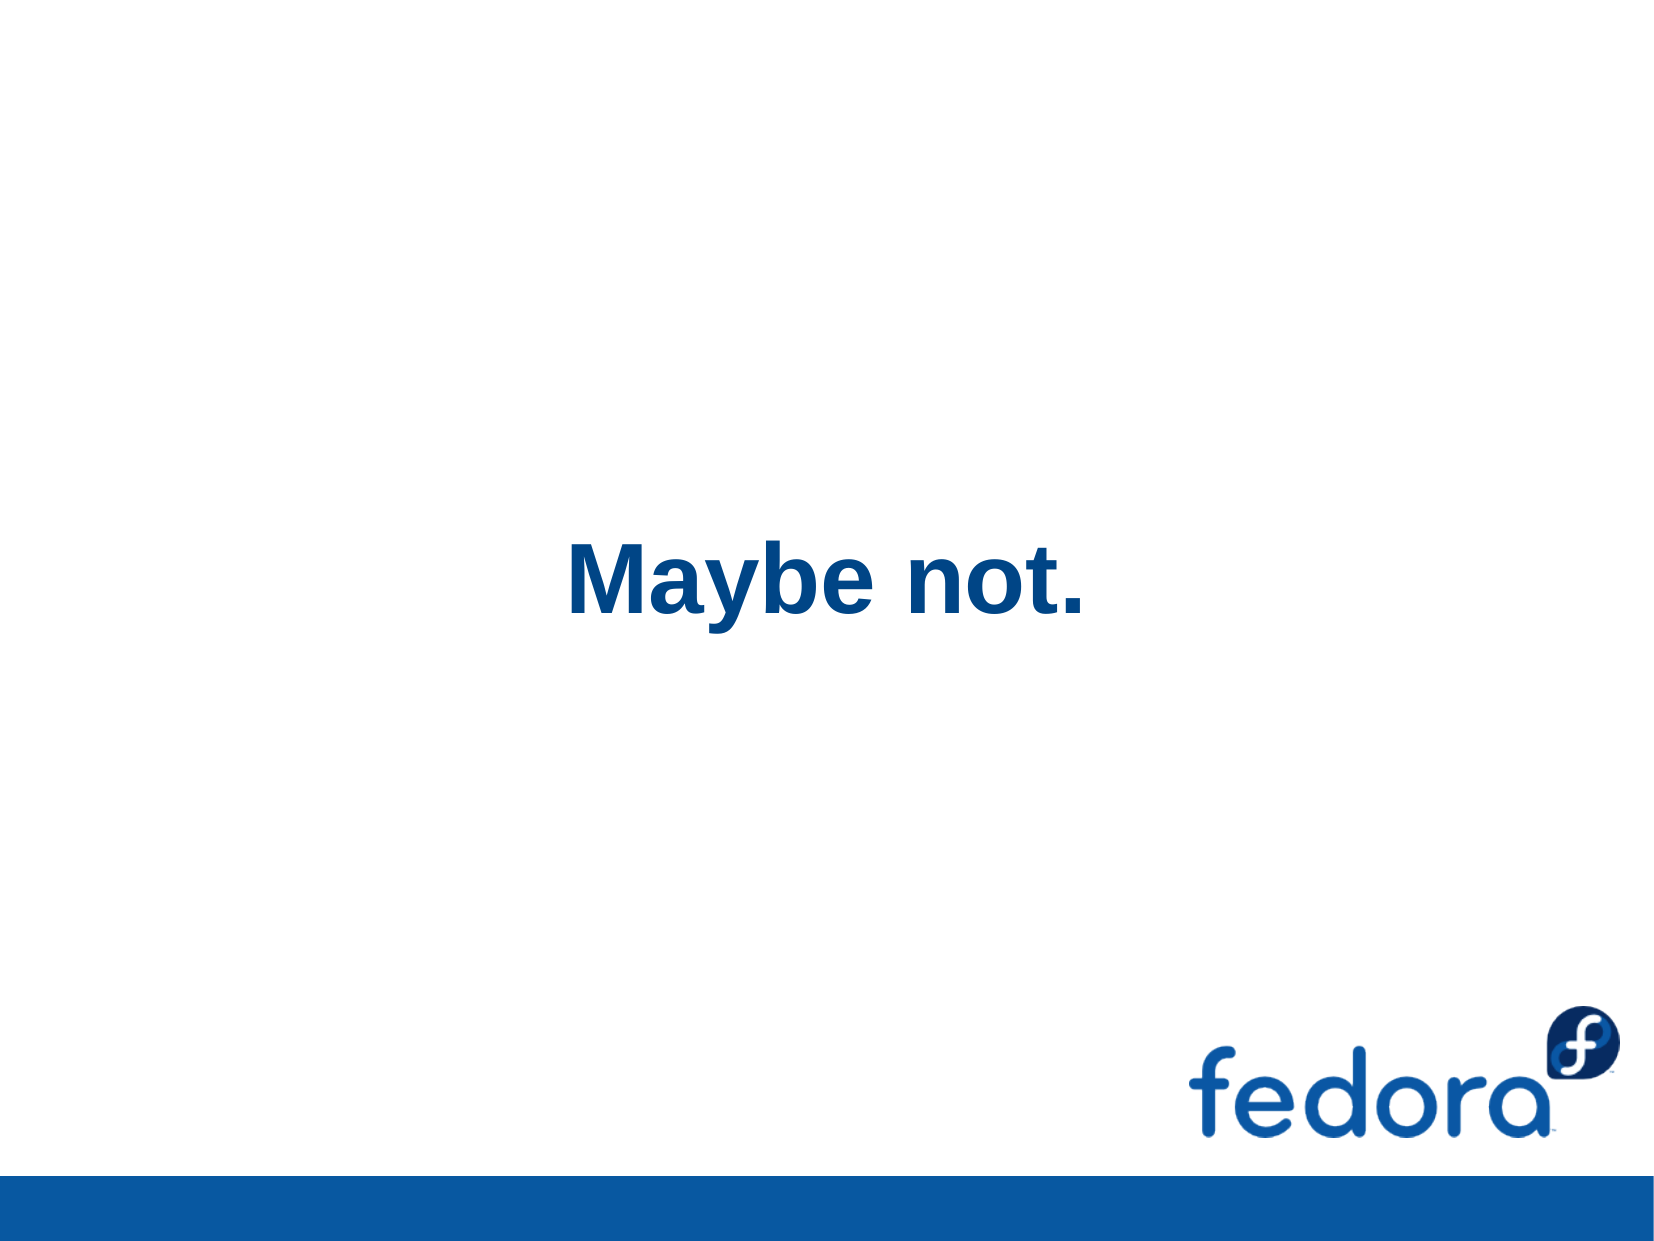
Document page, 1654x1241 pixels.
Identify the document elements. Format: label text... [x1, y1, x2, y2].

picture [1189, 1006, 1620, 1138]
picture [0, 1176, 1654, 1241]
title Maybe not. [82, 49, 1571, 1109]
